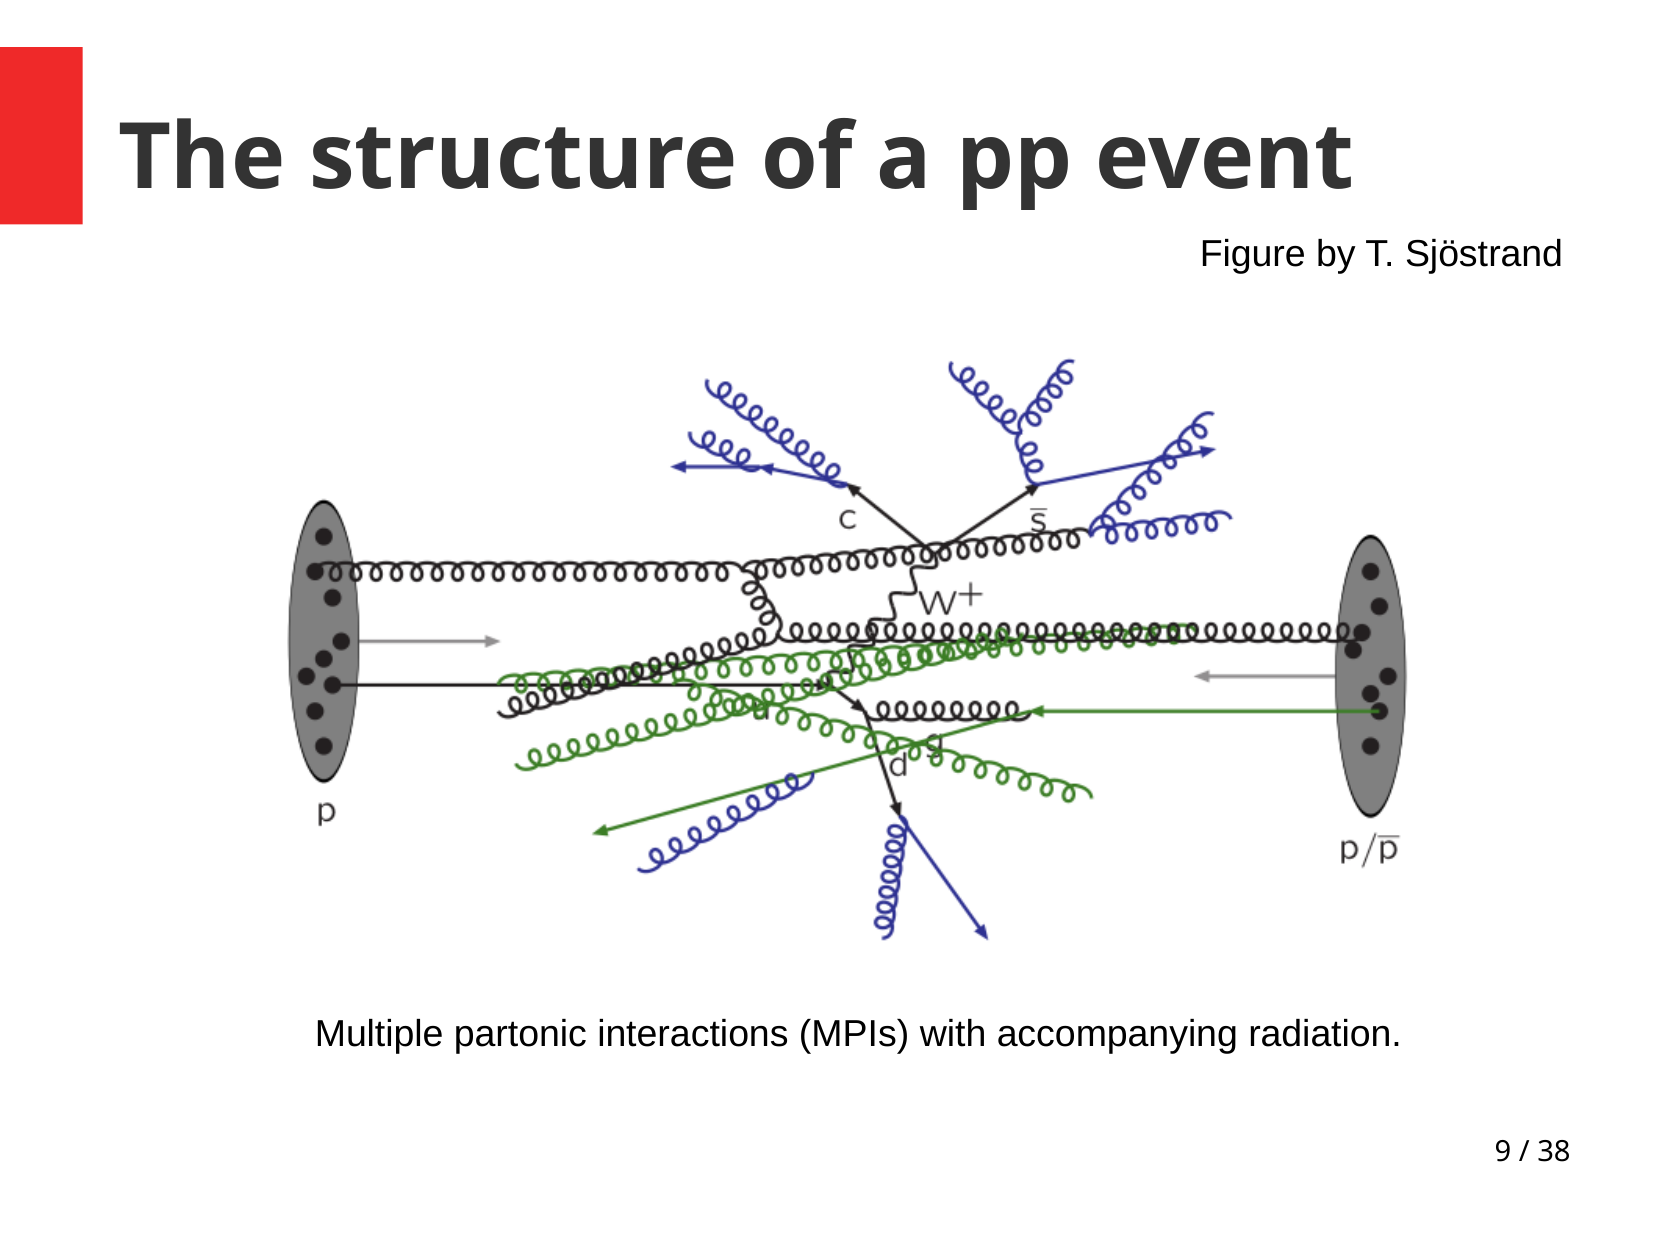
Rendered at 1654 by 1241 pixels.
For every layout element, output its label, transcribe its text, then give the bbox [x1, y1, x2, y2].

text_box Multiple partonic interactions (MPIs) with accompanying radiation. [300, 1014, 1426, 1104]
picture [175, 291, 1487, 1014]
text_box Figure by T. Sjöstrand [1185, 225, 1591, 282]
title The structure of a pp event [118, 49, 1571, 257]
